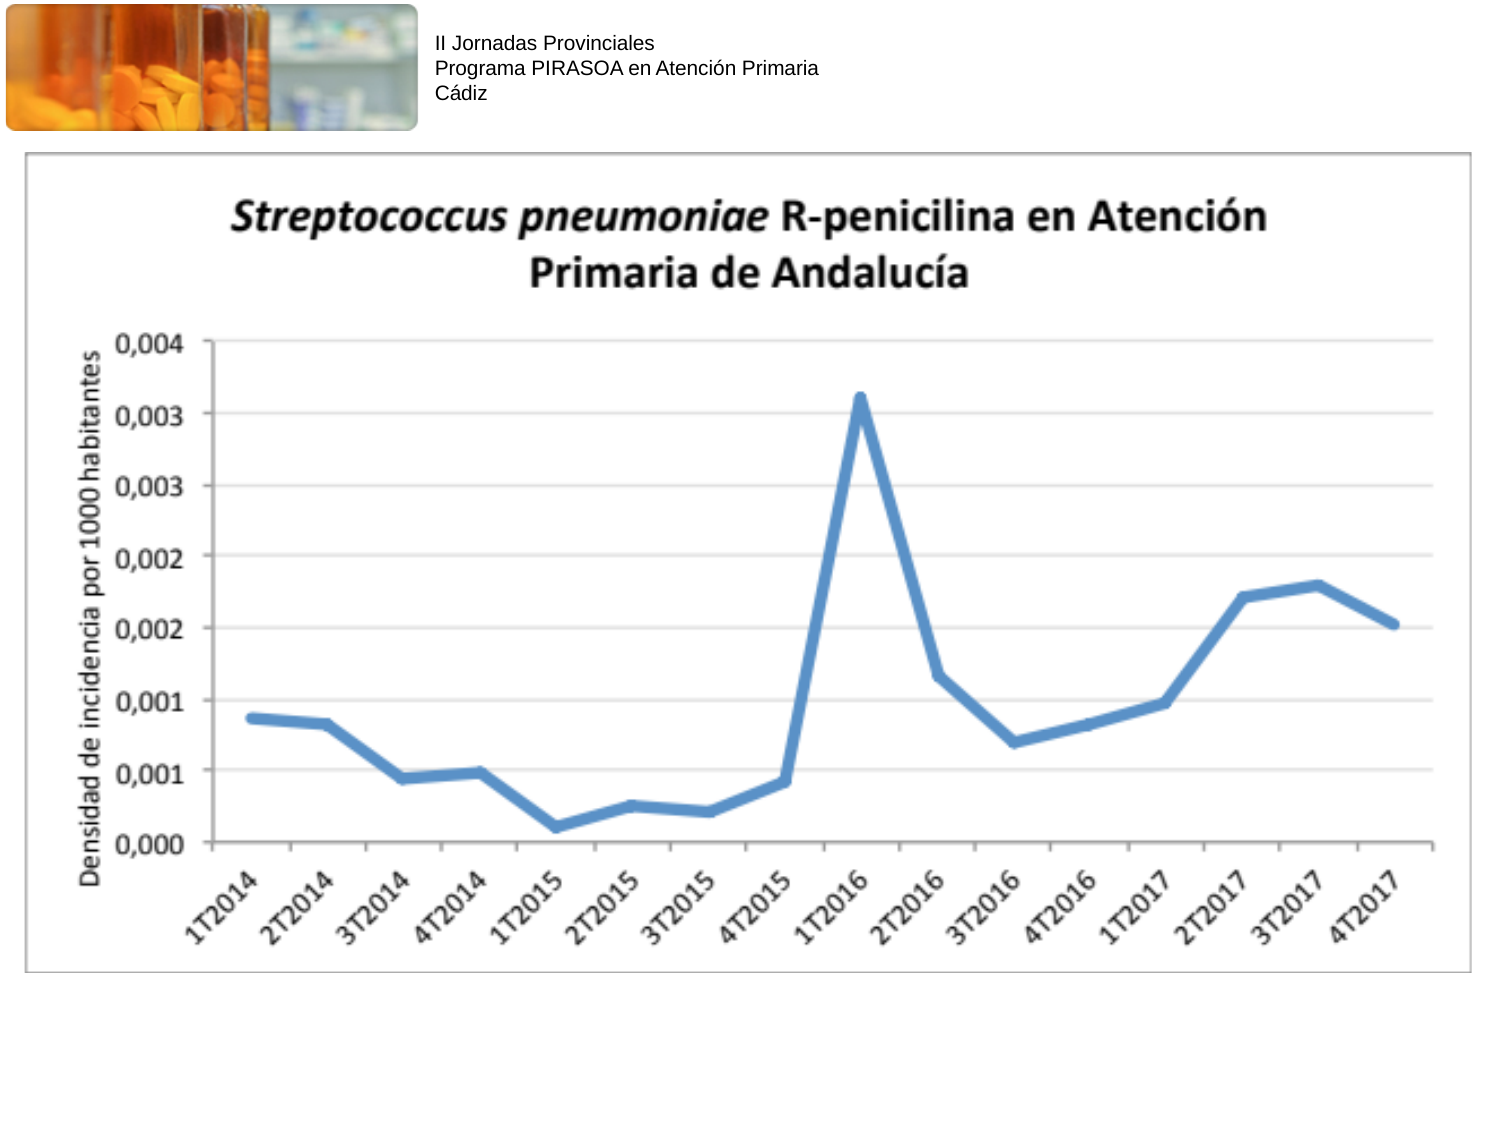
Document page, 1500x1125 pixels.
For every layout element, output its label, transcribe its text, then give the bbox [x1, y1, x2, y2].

picture [5, 4, 420, 131]
text_box II Jornadas Provinciales Programa PIRASOA en Atención Primaria Cádiz [420, 22, 882, 112]
picture [24, 152, 1472, 973]
